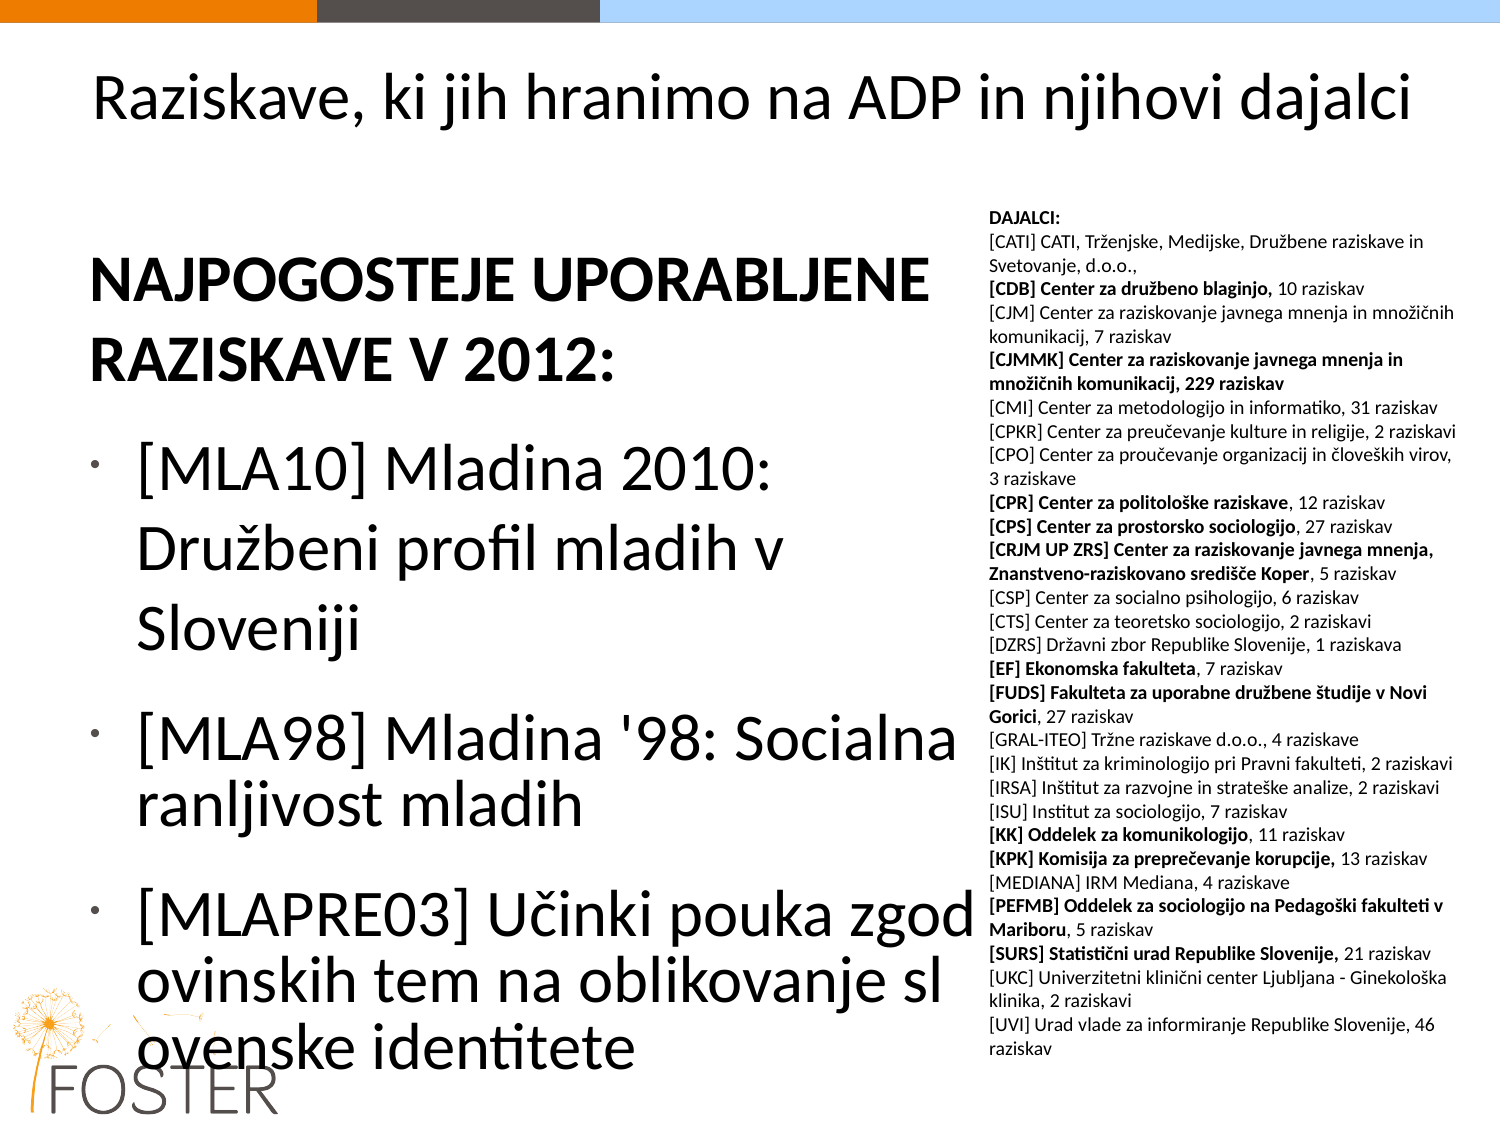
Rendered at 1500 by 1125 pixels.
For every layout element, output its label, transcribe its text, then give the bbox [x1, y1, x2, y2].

text_box DAJALCI: [CATI] CATI, Trženjske, Medijske, Družbene raziskave in Svetovanje, d.o.o., [CDB] Center za družbeno blaginjo, 10 raziskav [CJM] Center za raziskovanje javnega mnenja in množičnih komunikacij, 7 raziskav [CJMMK] Center za raziskovanje javnega mnenja in množičnih komunikacij, 229 raziskav [CMI] Center za metodologijo in informatiko, 31 raziskav [CPKR] Center za preučevanje kulture in religije, 2 raziskavi [CPO] Center za proučevanje organizacij in človeških virov, 3 raziskave [CPR] Center za politološke raziskave, 12 raziskav [CPS] Center za prostorsko sociologijo, 27 raziskav [CRJM UP ZRS] Center za raziskovanje javnega mnenja, Znanstveno-raziskovano središče Koper, 5 raziskav [CSP] Center za socialno psihologijo, 6 raziskav [CTS] Center za teoretsko sociologijo, 2 raziskavi [DZRS] Državni zbor Republike Slovenije, 1 raziskava [EF] Ekonomska fakulteta, 7 raziskav [FUDS] Fakulteta za uporabne družbene študije v Novi Gorici, 27 raziskav [GRAL-ITEO] Tržne raziskave d.o.o., 4 raziskave [IK] Inštitut za kriminologijo pri Pravni fakulteti, 2 raziskavi [IRSA] Inštitut za razvojne in strateške analize, 2 raziskavi [ISU] Institut za sociologijo, 7 raziskav [KK] Oddelek za komunikologijo, 11 raziskav [KPK] Komisija za preprečevanje korupcije, 13 raziskav [MEDIANA] IRM Mediana, 4 raziskave [PEFMB] Oddelek za sociologijo na Pedagoški fakulteti v Mariboru, 5 raziskav [SURS] Statistični urad Republike Slovenije, 21 raziskav [UKC] Univerzitetni klinični center Ljubljana - Ginekološka klinika, 2 raziskavi [UVI] Urad vlade za informiranje Republike Slovenije, 46 raziskav [974, 197, 1478, 1091]
picture [13, 988, 278, 1125]
title Raziskave, ki jih hranimo na ADP in njihovi dajalci [38, 45, 1468, 233]
list NAJPOGOSTEJE UPORABLJENE RAZISKAVE V 2012: [MLA10] Mladina 2010: Družbeni profil mladih v Sloveniji [MLA98] Mladina '98: Socialna ranljivost mladih [MLAPRE03] Učinki pouka zgodovinskih tem na oblikovanje slovenske identitete [SJM091] Slovensko javno mnenje 2009/2: Raziskava o nacionalni in mednarodni varnosti [SJM092] Slovensko javno mnenje 2009/1: Mednarodna raziskava: religija (ISSP 2008) in družbene neenakosti (ISSP 2009) [SJM082] Slovensko javno mnenje 2008/2: Evropska družboslovna raziskava [SUIATT94] Mednarodna raziskava: Stališča o samomorih SERIJE RAZISKAV: [ADS] Anketa o delovni sili [ISSP] Mednarodna splošna družboslovna anketa [ODZIV] TV Odziv - Javnomnenjske raziskave [PB] Politbarometer [SJM] Slovensko javno mnenje [SUTR] Slovenski utrip [ESS] Evropska družboslovna raziskava [75, 227, 974, 1083]
